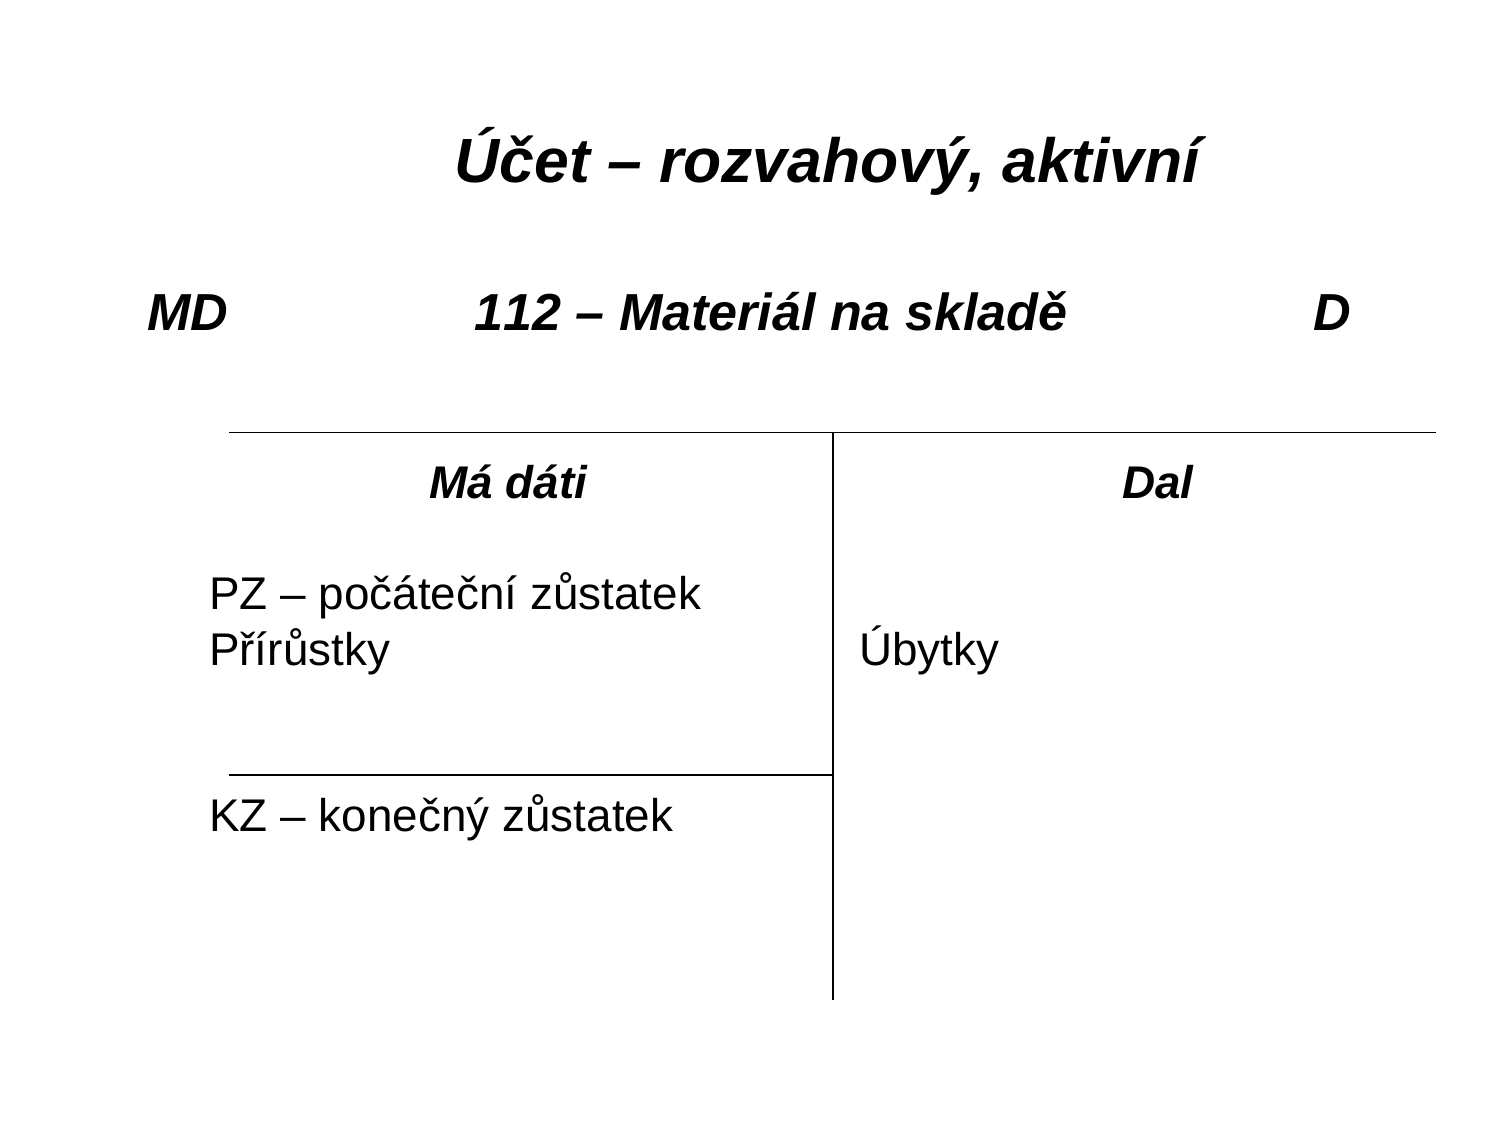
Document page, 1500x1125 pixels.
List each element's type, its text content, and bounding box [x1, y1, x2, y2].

list MD 112 – Materiál na skladě D [75, 283, 1426, 362]
title Účet – rozvahový, aktivní [188, 35, 1468, 279]
text_box Má dáti PZ – počáteční zůstatek Přírůstky KZ – konečný zůstatek [194, 456, 822, 1083]
text_box Dal Úbytky [844, 456, 1472, 1083]
